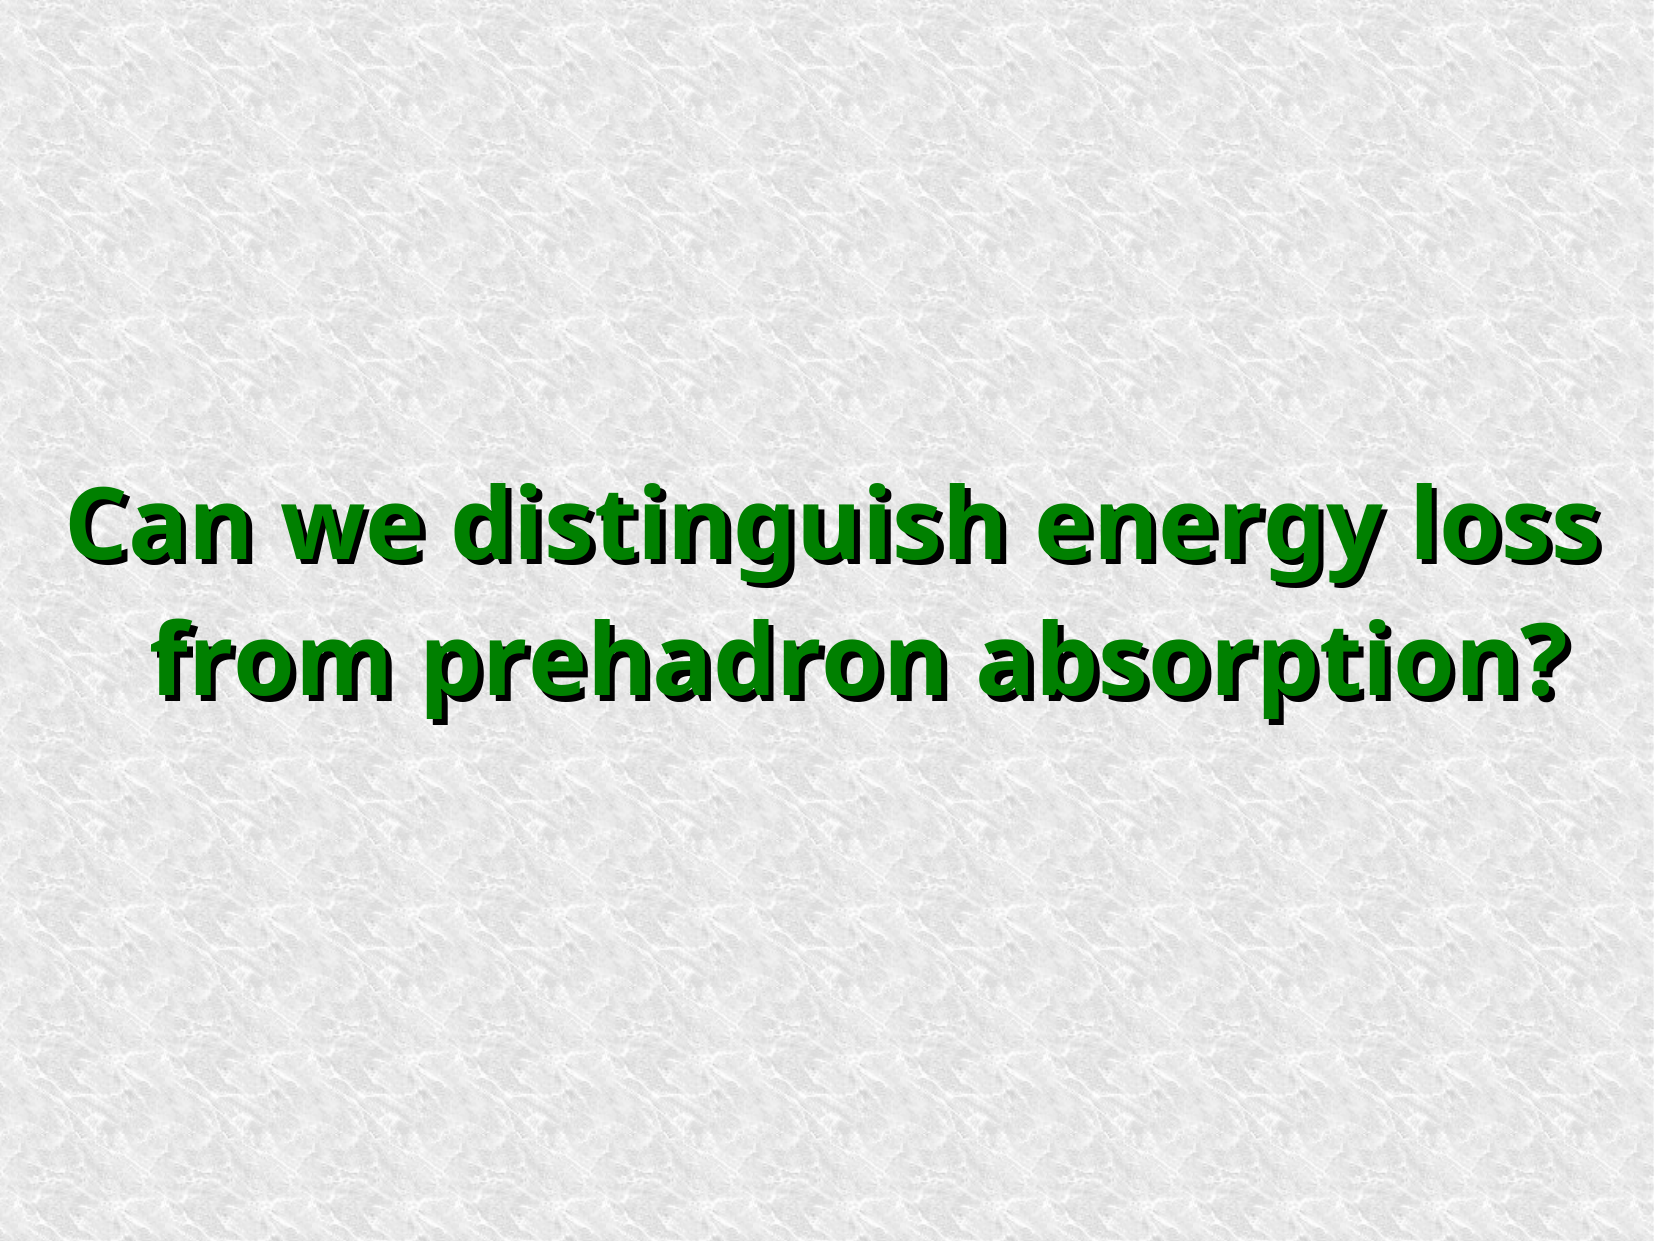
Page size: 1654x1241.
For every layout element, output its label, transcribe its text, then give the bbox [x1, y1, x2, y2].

picture [0, 0, 1654, 1241]
text_box Can we distinguish energy loss from prehadron absorption? [29, 444, 1638, 796]
